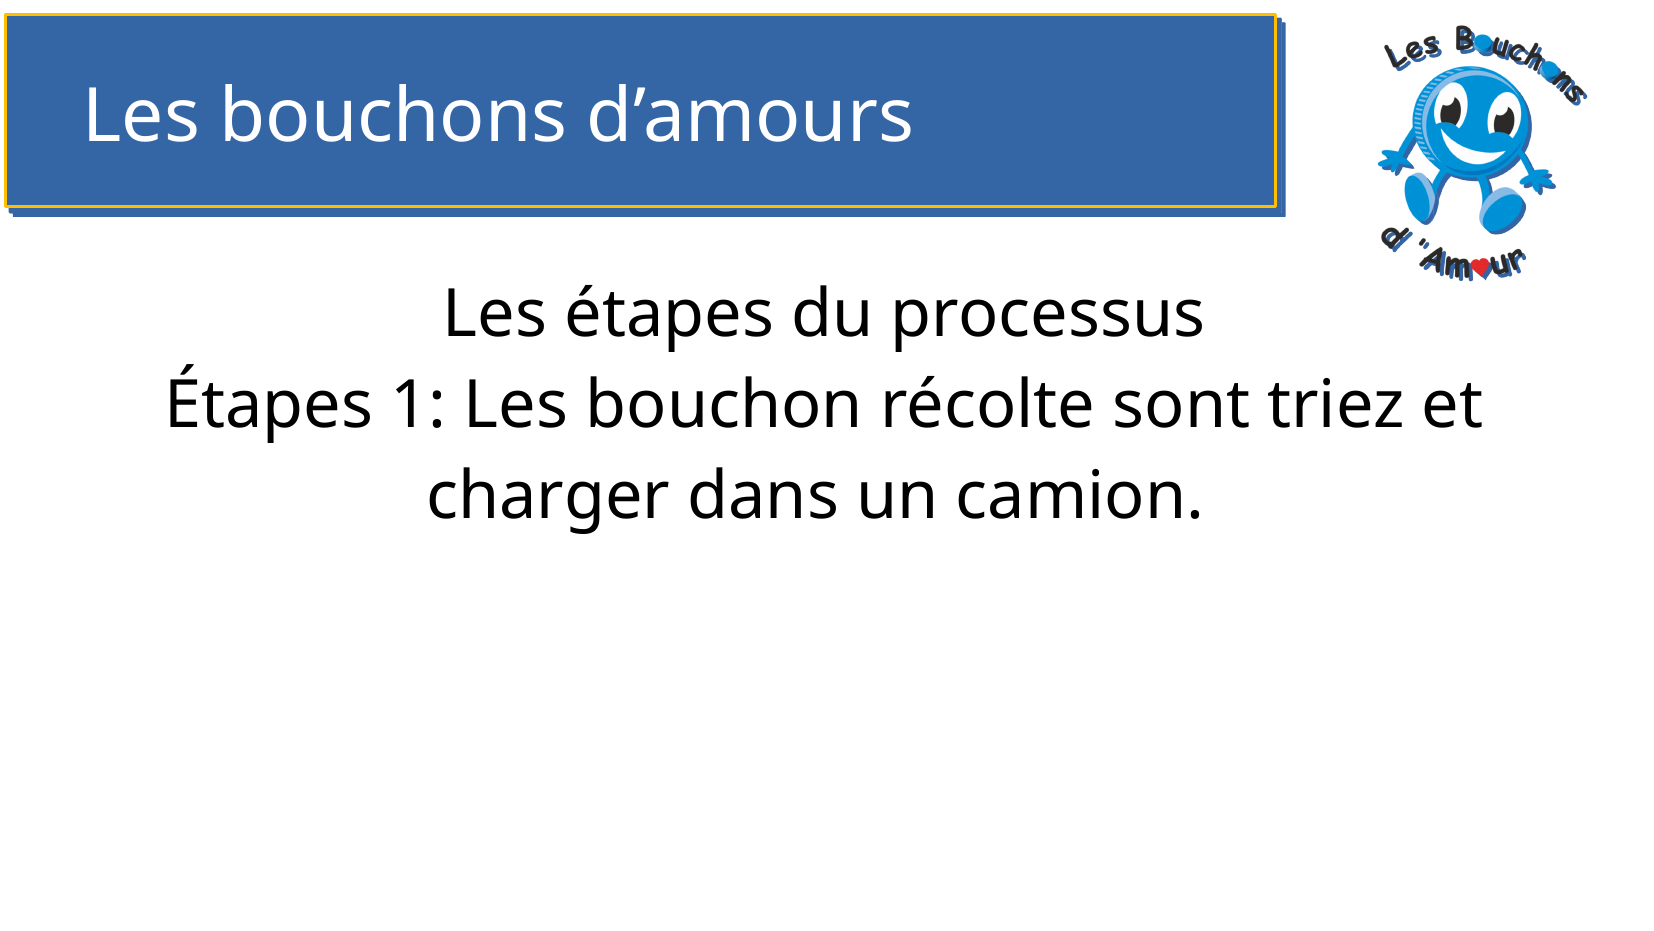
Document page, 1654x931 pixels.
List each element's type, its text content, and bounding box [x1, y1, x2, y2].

subtitle Les étapes du processus Étapes 1: Les bouchon récolte sont triez et charger dans un camion. [86, 265, 1563, 827]
picture [1342, 9, 1595, 296]
title Les bouchons d’amours [82, 35, 1235, 189]
